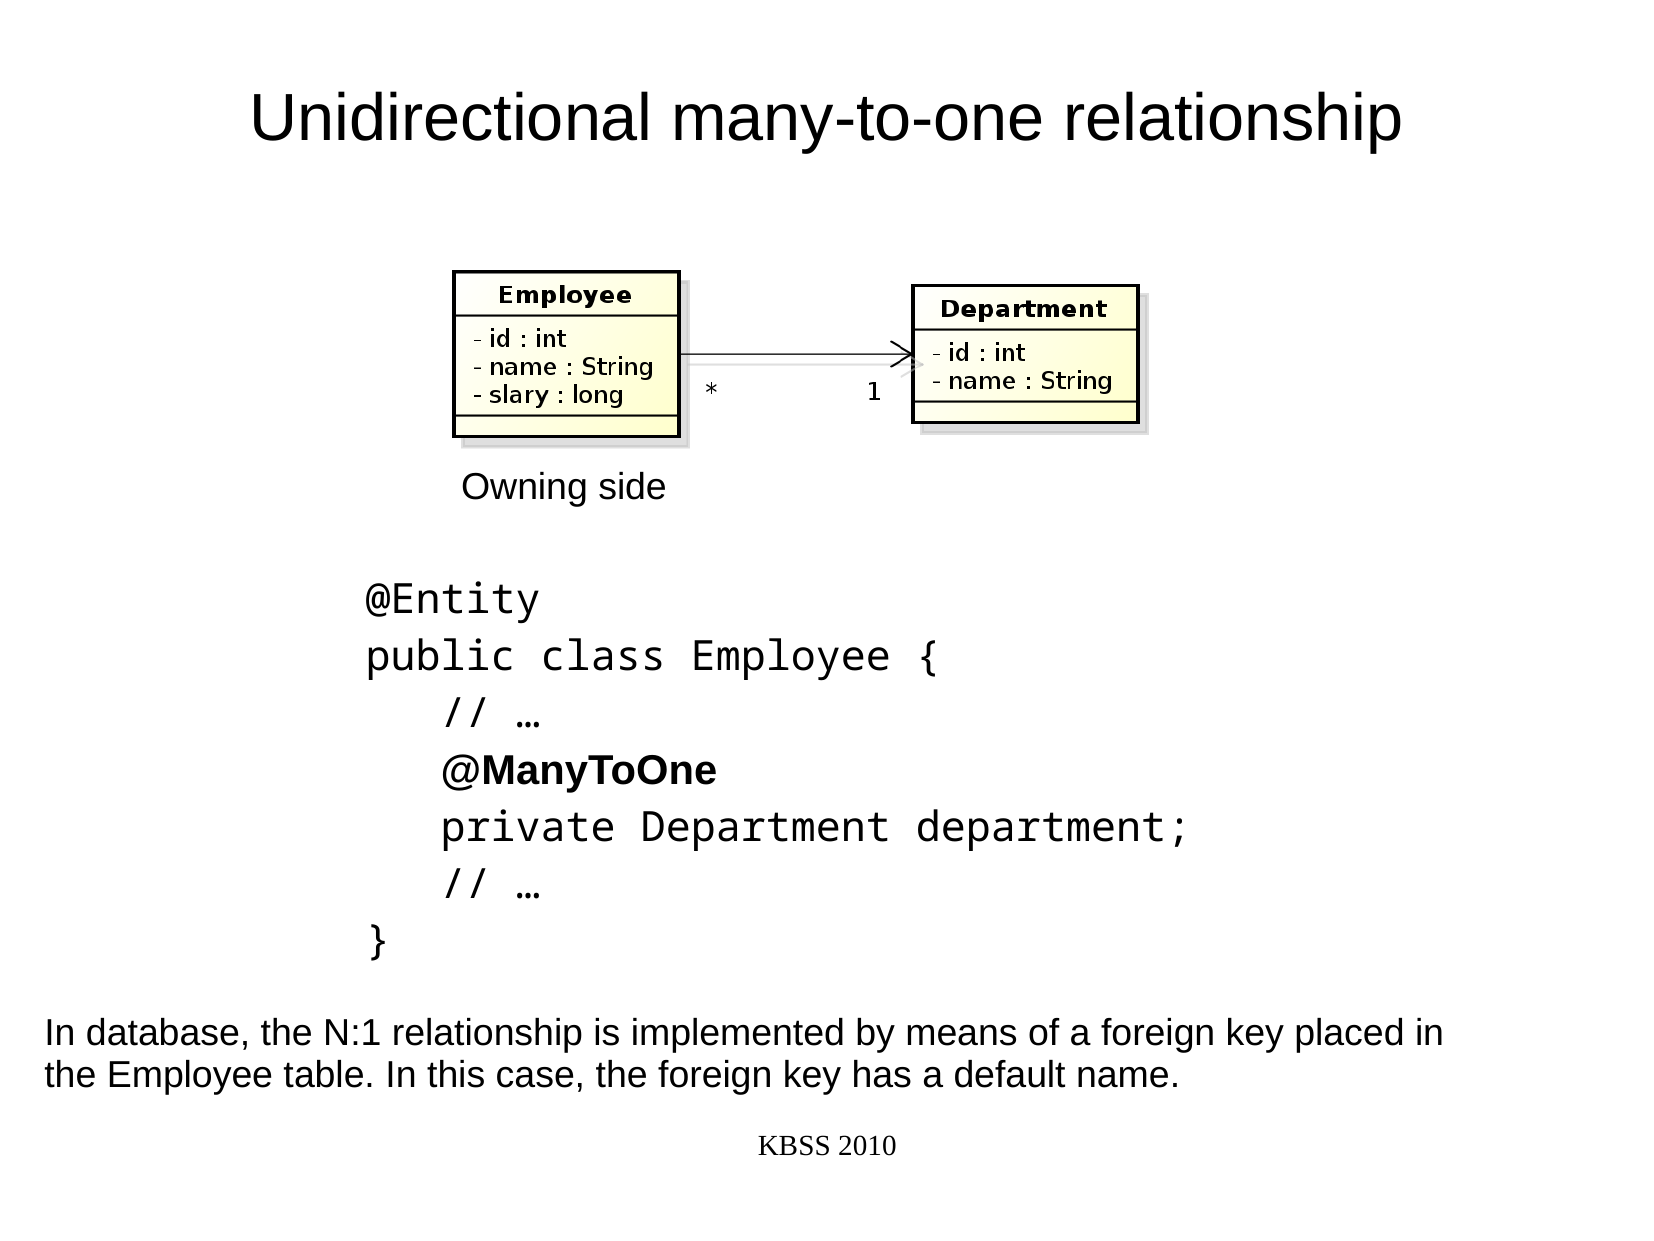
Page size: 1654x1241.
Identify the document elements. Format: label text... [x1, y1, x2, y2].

text_box Owning side [446, 457, 709, 515]
text_box In database, the N:1 relationship is implemented by means of a foreign key placed in the Employee table. In this case, the foreign key has a default name. [29, 1003, 1473, 1103]
text_box @Entity public class Employee { // … @ManyToOne private Department department; // … } [350, 561, 1004, 967]
picture [442, 260, 1160, 449]
title Unidirectional many-to-one relationship [82, 21, 1571, 214]
